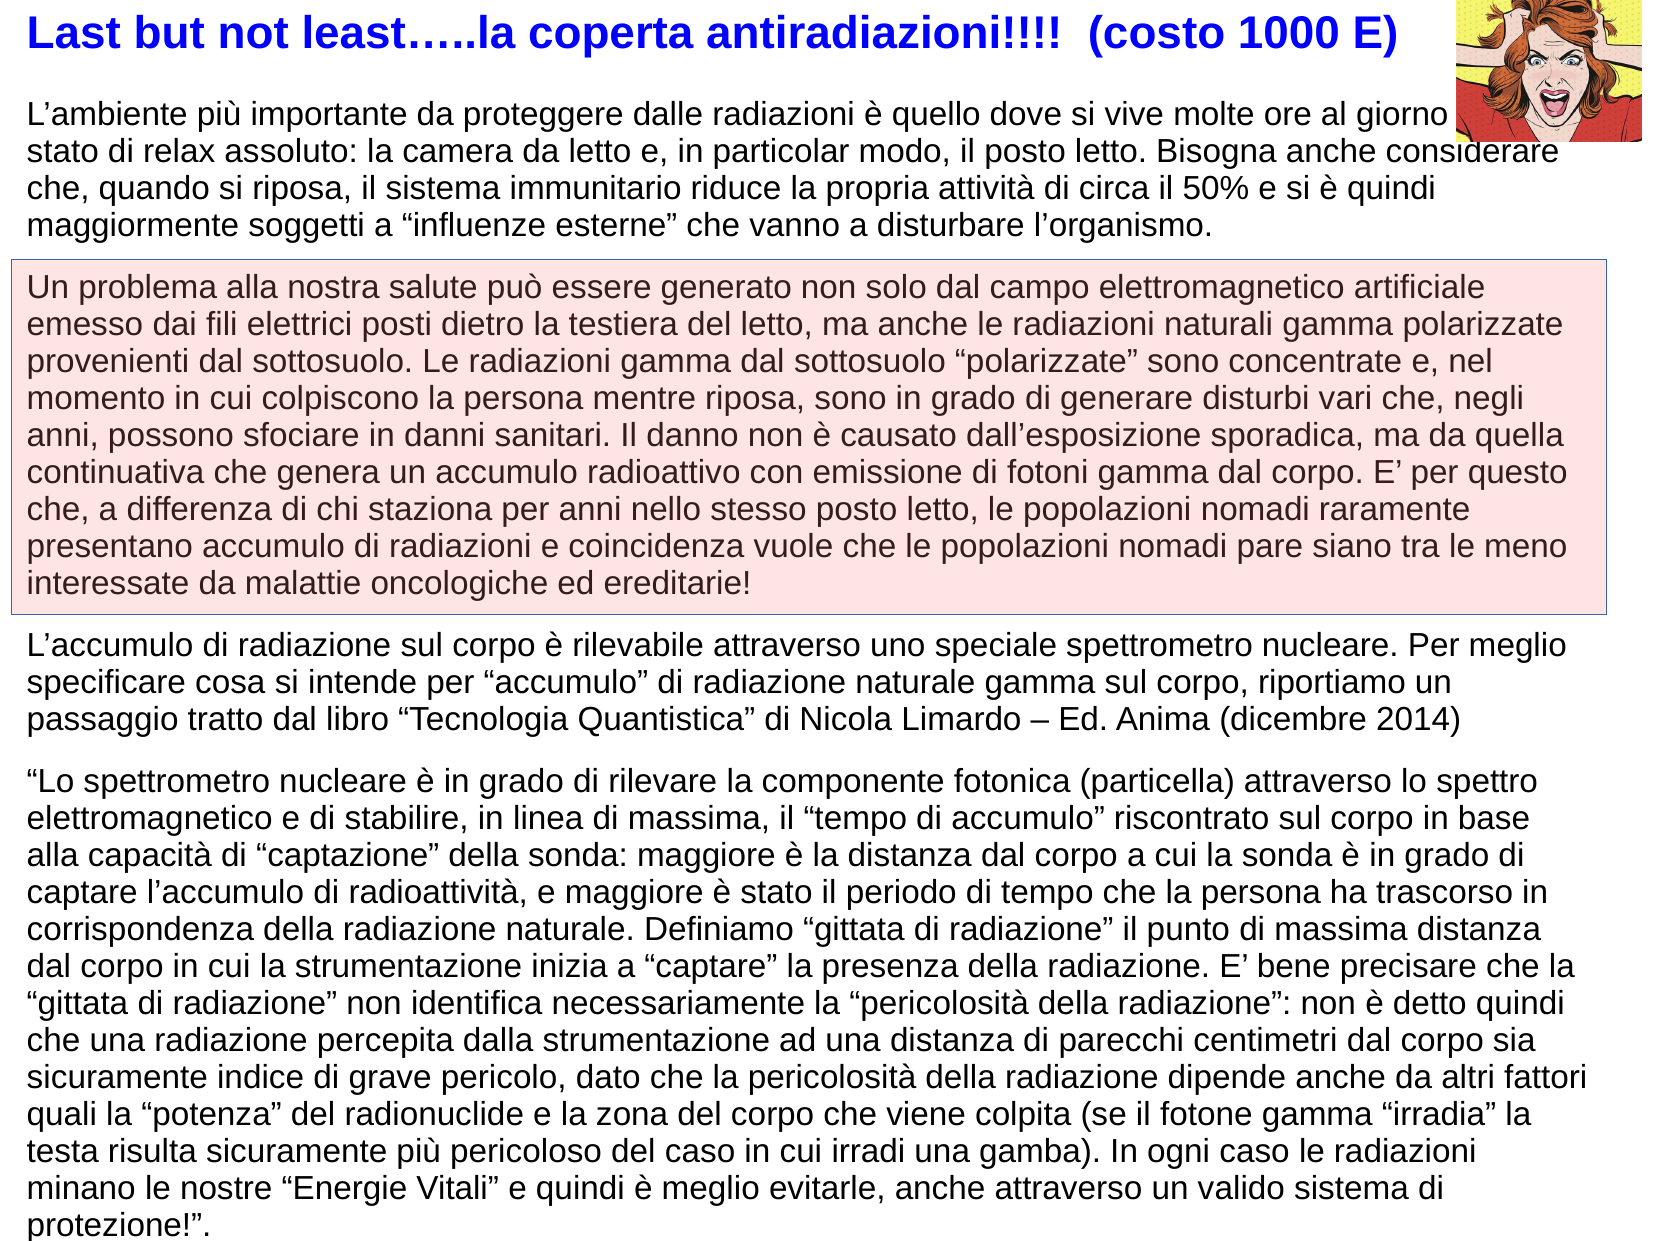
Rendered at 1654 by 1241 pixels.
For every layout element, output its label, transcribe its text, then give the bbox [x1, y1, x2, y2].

text_box [11, 259, 1607, 615]
text_box L’ambiente più importante da proteggere dalle radiazioni è quello dove si vive molte ore al giorno in uno stato di relax assoluto: la camera da letto e, in particolar modo, il posto letto. Bisogna anche considerare che, quando si riposa, il sistema immunitario riduce la propria attività di circa il 50% e si è quindi maggiormente soggetti a “influenze esterne” che vanno a disturbare l’organismo. Un problema alla nostra salute può essere generato non solo dal campo elettromagnetico artificiale emesso dai fili elettrici posti dietro la testiera del letto, ma anche le radiazioni naturali gamma polarizzate provenienti dal sottosuolo. Le radiazioni gamma dal sottosuolo “polarizzate” sono concentrate e, nel momento in cui colpiscono la persona mentre riposa, sono in grado di generare disturbi vari che, negli anni, possono sfociare in danni sanitari. Il danno non è causato dall’esposizione sporadica, ma da quella continuativa che genera un accumulo radioattivo con emissione di fotoni gamma dal corpo. E’ per questo che, a differenza di chi staziona per anni nello stesso posto letto, le popolazioni nomadi raramente presentano accumulo di radiazioni e coincidenza vuole che le popolazioni nomadi pare siano tra le meno interessate da malattie oncologiche ed ereditarie! L’accumulo di radiazione sul corpo è rilevabile attraverso uno speciale spettrometro nucleare. Per meglio specificare cosa si intende per “accumulo” di radiazione naturale gamma sul corpo, riportiamo un passaggio tratto dal libro “Tecnologia Quantistica” di Nicola Limardo – Ed. Anima (dicembre 2014) “Lo spettrometro nucleare è in grado di rilevare la componente fotonica (particella) attraverso lo spettro elettromagnetico e di stabilire, in linea di massima, il “tempo di accumulo” riscontrato sul corpo in base alla capacità di “captazione” della sonda: maggiore è la distanza dal corpo a cui la sonda è in grado di captare l’accumulo di radioattività, e maggiore è stato il periodo di tempo che la persona ha trascorso in corrispondenza della radiazione naturale. Definiamo “gittata di radiazione” il punto di massima distanza dal corpo in cui la strumentazione inizia a “captare” la presenza della radiazione. E’ bene precisare che la “gittata di radiazione” non identifica necessariamente la “pericolosità della radiazione”: non è detto quindi che una radiazione percepita dalla strumentazione ad una distanza di parecchi centimetri dal corpo sia sicuramente indice di grave pericolo, dato che la pericolosità della radiazione dipende anche da altri fattori quali la “potenza” del radionuclide e la zona del corpo che viene colpita (se il fotone gamma “irradia” la testa risulta sicuramente più pericoloso del caso in cui irradi una gamba). In ogni caso le radiazioni minano le nostre “Energie Vitali” e quindi è meglio evitarle, anche attraverso un valido sistema di protezione!”. Un modo semplice per eliminare l’effetto “accumulo” radioattivo dal corpo della persona è dormire per circa un anno in un’area completamente libera da radiazioni naturali gamma polarizzate e con bassa emissione elettromagnetica. Non è così semplice trovare all’interno di un locale idoneo al riposo un’area libera da tali radiazioni. Per questo, molti preferiscono utilizzare l’apposito schermo antiradiazioni Geoprotex® per proteggere la zona letto. [11, 615, 1607, 1241]
text_box Last but not least…..la coperta antiradiazioni!!!! (costo 1000 E) [11, 0, 1430, 118]
text_box L’ambiente più importante da proteggere dalle radiazioni è quello dove si vive molte ore al giorno in uno stato di relax assoluto: la camera da letto e, in particolar modo, il posto letto. Bisogna anche considerare che, quando si riposa, il sistema immunitario riduce la propria attività di circa il 50% e si è quindi maggiormente soggetti a “influenze esterne” che vanno a disturbare l’organismo. Un problema alla nostra salute può essere generato non solo dal campo elettromagnetico artificiale emesso dai fili elettrici posti dietro la testiera del letto, ma anche le radiazioni naturali gamma polarizzate provenienti dal sottosuolo. Le radiazioni gamma dal sottosuolo “polarizzate” sono concentrate e, nel momento in cui colpiscono la persona mentre riposa, sono in grado di generare disturbi vari che, negli anni, possono sfociare in danni sanitari. Il danno non è causato dall’esposizione sporadica, ma da quella continuativa che genera un accumulo radioattivo con emissione di fotoni gamma dal corpo. E’ per questo che, a differenza di chi staziona per anni nello stesso posto letto, le popolazioni nomadi raramente presentano accumulo di radiazioni e coincidenza vuole che le popolazioni nomadi pare siano tra le meno interessate da malattie oncologiche ed ereditarie! L’accumulo di radiazione sul corpo è rilevabile attraverso uno speciale spettrometro nucleare. Per meglio specificare cosa si intende per “accumulo” di radiazione naturale gamma sul corpo, riportiamo un passaggio tratto dal libro “Tecnologia Quantistica” di Nicola Limardo – Ed. Anima (dicembre 2014) “Lo spettrometro nucleare è in grado di rilevare la componente fotonica (particella) attraverso lo spettro elettromagnetico e di stabilire, in linea di massima, il “tempo di accumulo” riscontrato sul corpo in base alla capacità di “captazione” della sonda: maggiore è la distanza dal corpo a cui la sonda è in grado di captare l’accumulo di radioattività, e maggiore è stato il periodo di tempo che la persona ha trascorso in corrispondenza della radiazione naturale. Definiamo “gittata di radiazione” il punto di massima distanza dal corpo in cui la strumentazione inizia a “captare” la presenza della radiazione. E’ bene precisare che la “gittata di radiazione” non identifica necessariamente la “pericolosità della radiazione”: non è detto quindi che una radiazione percepita dalla strumentazione ad una distanza di parecchi centimetri dal corpo sia sicuramente indice di grave pericolo, dato che la pericolosità della radiazione dipende anche da altri fattori quali la “potenza” del radionuclide e la zona del corpo che viene colpita (se il fotone gamma “irradia” la testa risulta sicuramente più pericoloso del caso in cui irradi una gamba). In ogni caso le radiazioni minano le nostre “Energie Vitali” e quindi è meglio evitarle, anche attraverso un valido sistema di protezione!”. Un modo semplice per eliminare l’effetto “accumulo” radioattivo dal corpo della persona è dormire per circa un anno in un’area completamente libera da radiazioni naturali gamma polarizzate e con bassa emissione elettromagnetica. Non è così semplice trovare all’interno di un locale idoneo al riposo un’area libera da tali radiazioni. Per questo, molti preferiscono utilizzare l’apposito schermo antiradiazioni Geoprotex® per proteggere la zona letto. [11, 87, 1607, 259]
picture [1456, 0, 1642, 142]
